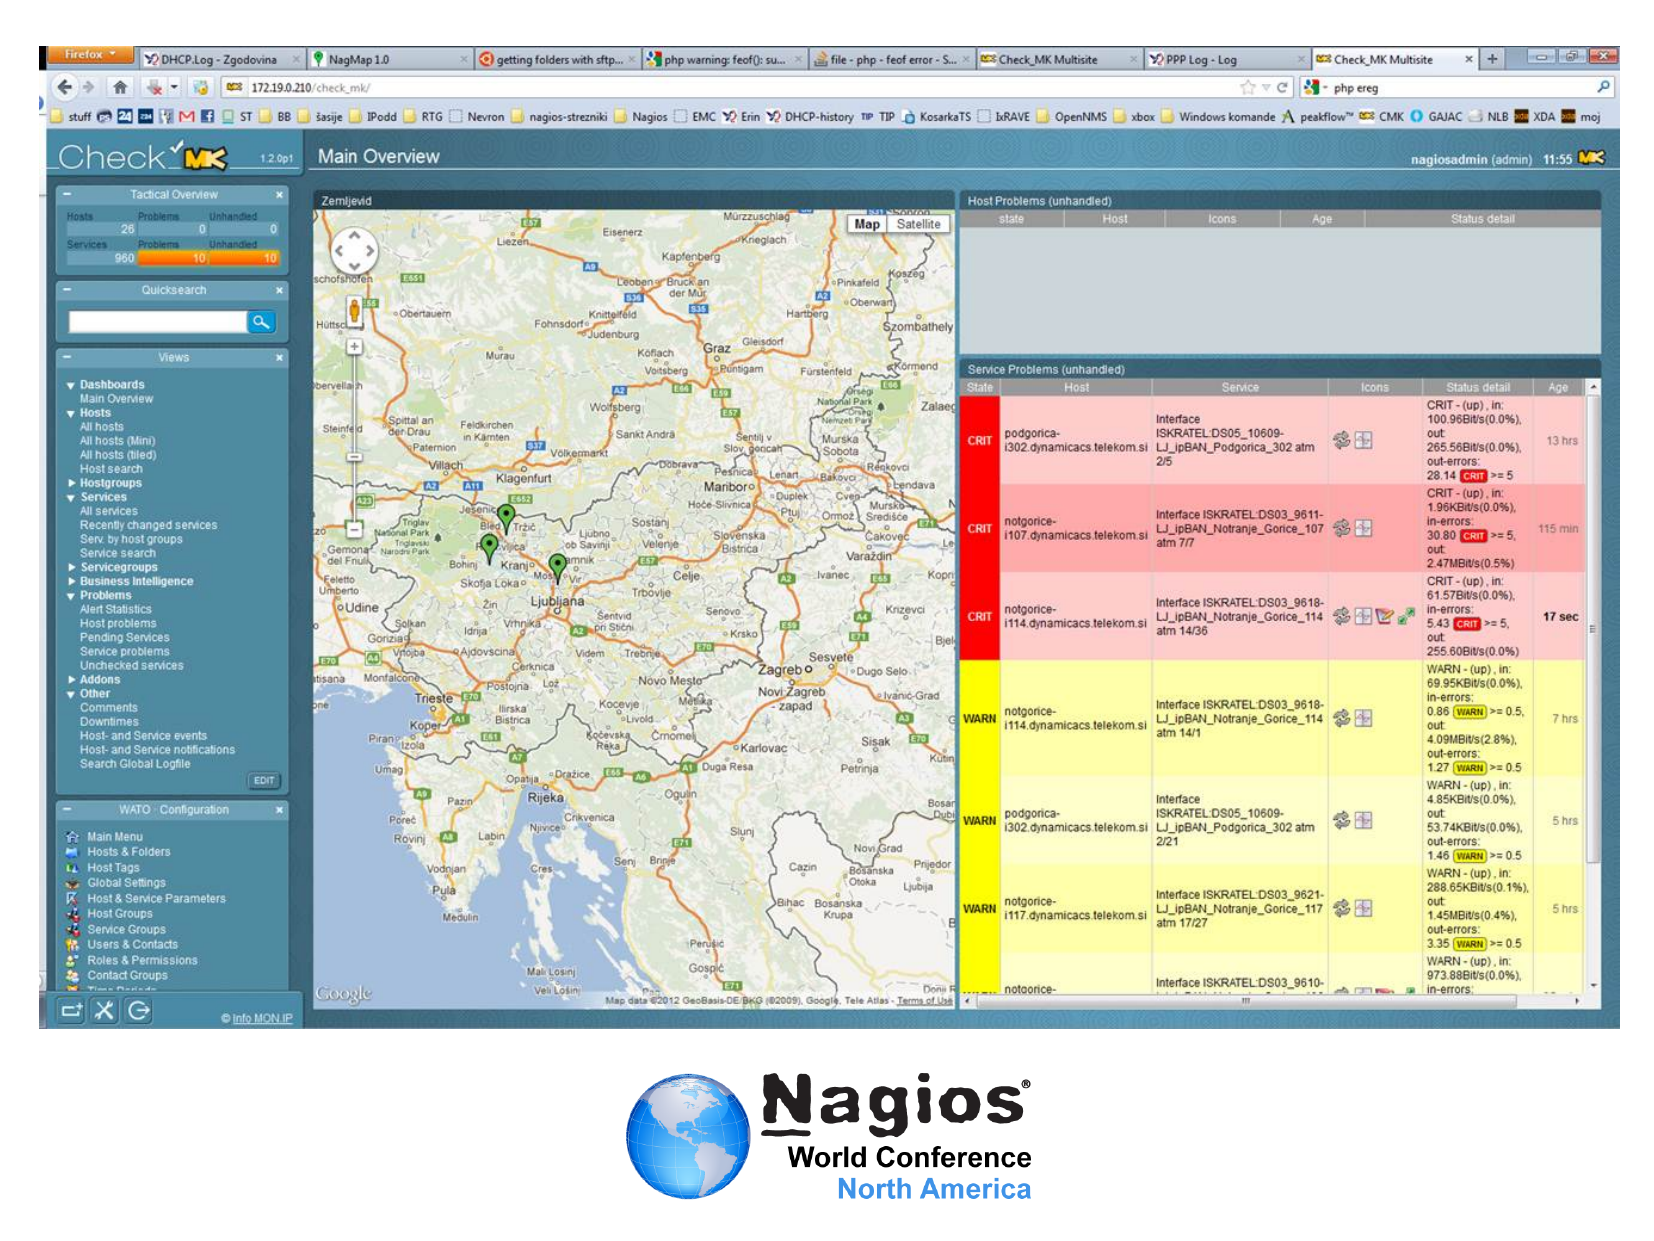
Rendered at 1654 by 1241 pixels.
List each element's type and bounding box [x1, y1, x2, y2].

picture [39, 46, 1620, 1029]
picture [626, 1072, 1032, 1226]
